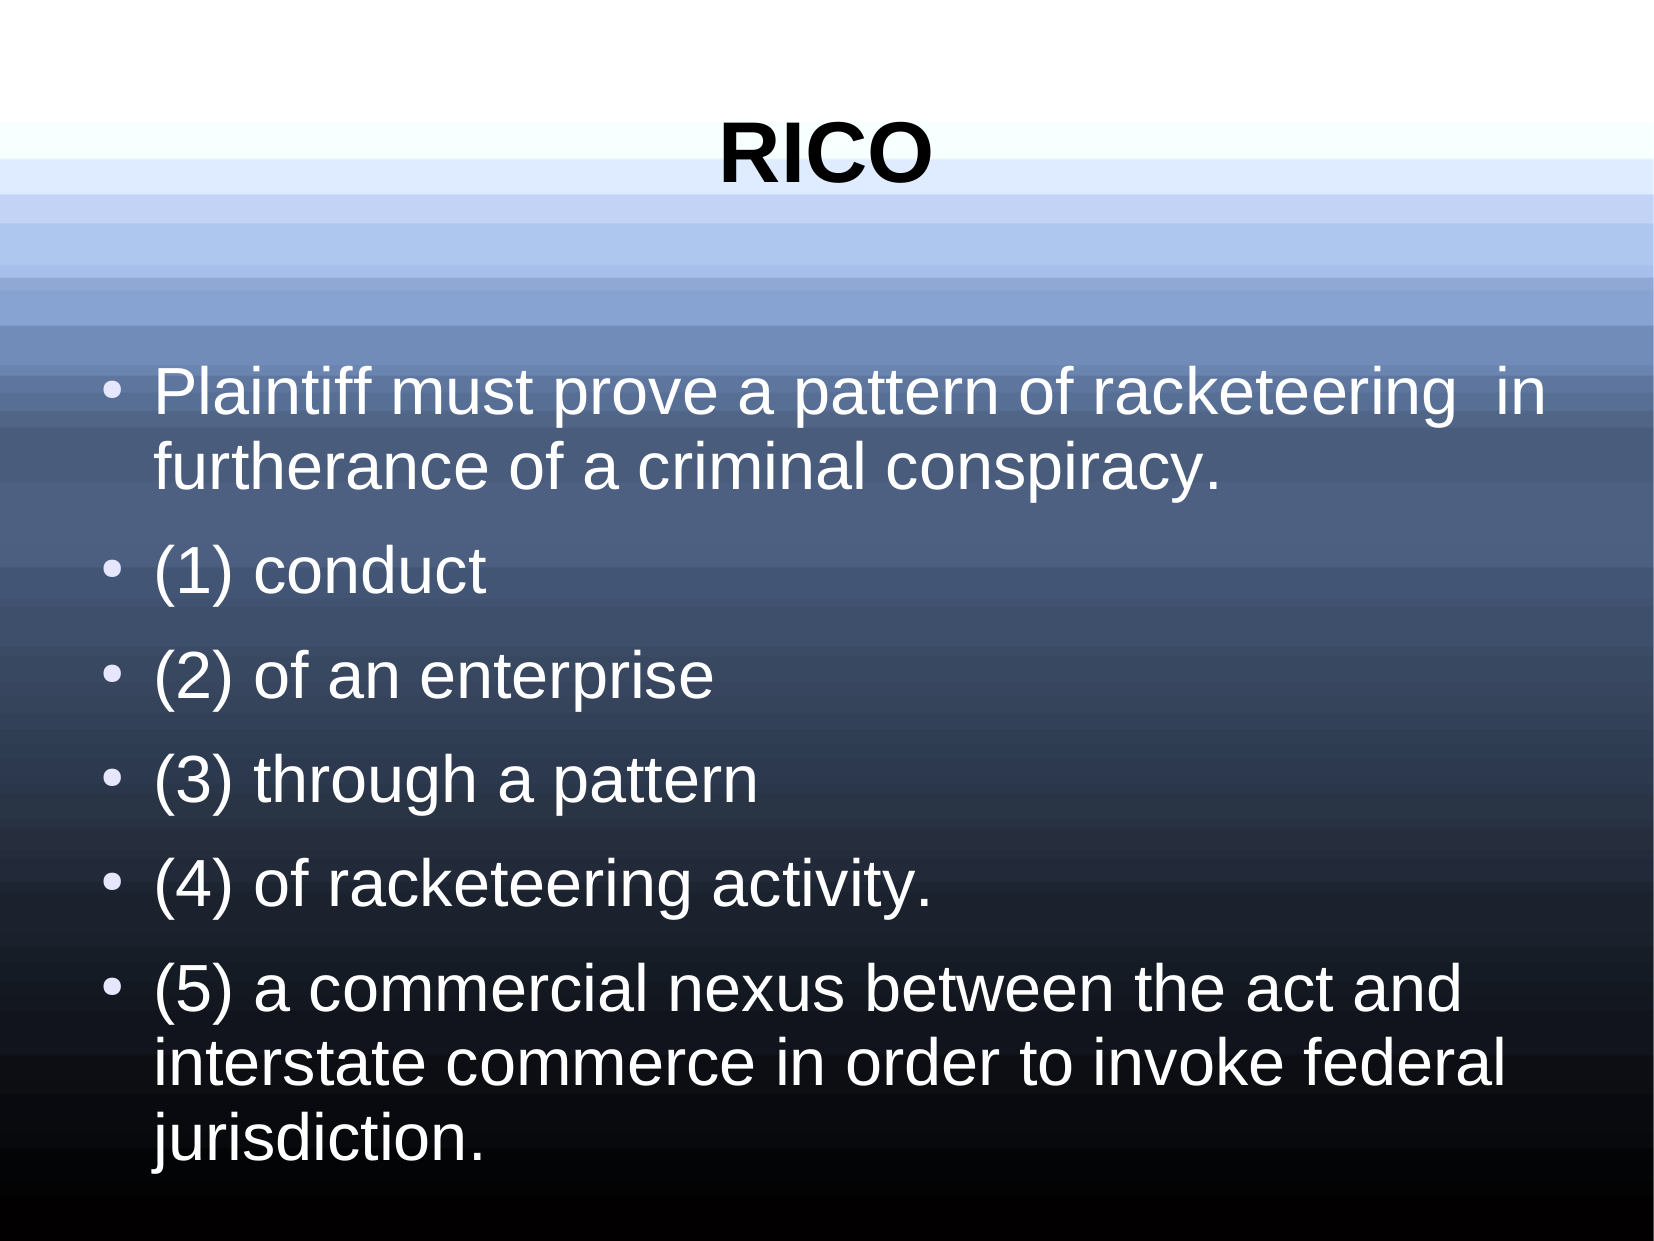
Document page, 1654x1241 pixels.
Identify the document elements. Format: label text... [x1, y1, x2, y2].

list Plaintiff must prove a pattern of racketeering in furtherance of a criminal conspiracy. (1) conduct (2) of an enterprise (3) through a pattern (4) of racketeering activity. (5) a commercial nexus between the act and interstate commerce in order to invoke federal jurisdiction. [82, 354, 1571, 1241]
title RICO [82, 49, 1571, 257]
picture [0, 0, 1654, 1241]
